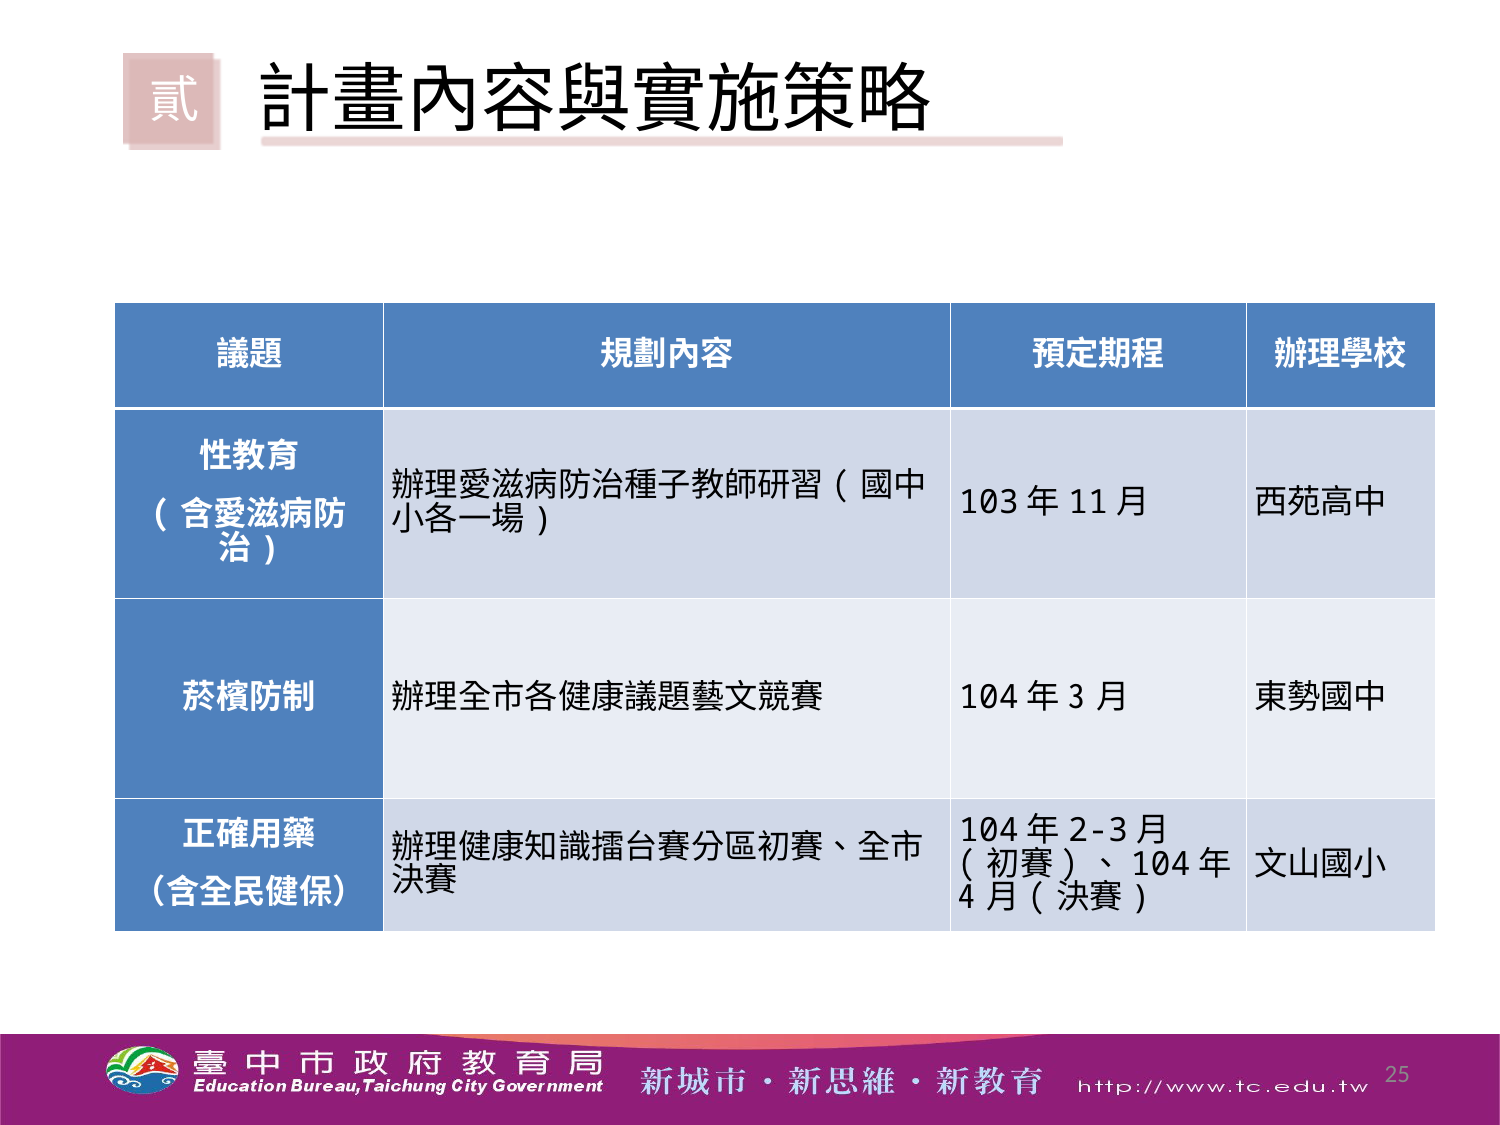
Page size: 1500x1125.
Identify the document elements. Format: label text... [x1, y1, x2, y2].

table_cell 103年11月 [951, 410, 1246, 598]
table_cell 文山國小 [1247, 799, 1435, 931]
picture [123, 53, 1063, 150]
list [76, 160, 1459, 1024]
table_header 預定期程 [951, 303, 1246, 407]
table_cell 辦理健康知識擂台賽分區初賽、全市決賽 [384, 799, 950, 931]
text_box 計畫內容與實施策略 [242, 42, 1377, 149]
table_header 規劃內容 [384, 303, 950, 407]
table_cell 東勢國中 [1247, 599, 1435, 798]
table_cell 性教育 (含愛滋病防治) [115, 410, 383, 598]
text_box <number> [1074, 1042, 1426, 1103]
picture [0, 1034, 1500, 1125]
table_cell 西苑高中 [1247, 410, 1435, 598]
table_header 議題 [115, 303, 383, 407]
table_cell 菸檳防制 [115, 599, 383, 798]
table_header 辦理學校 [1247, 303, 1435, 407]
table_cell 104年3月 [951, 599, 1246, 798]
table_cell 104年2-3月(初賽)、104年4月(決賽) [951, 799, 1246, 931]
table_cell 辦理全市各健康議題藝文競賽 [384, 599, 950, 798]
table_cell 正確用藥 （含全民健保） [115, 799, 383, 931]
table_cell 辦理愛滋病防治種子教師研習(國中小各一場) [384, 410, 950, 598]
text_box 貳一 [134, 60, 199, 196]
